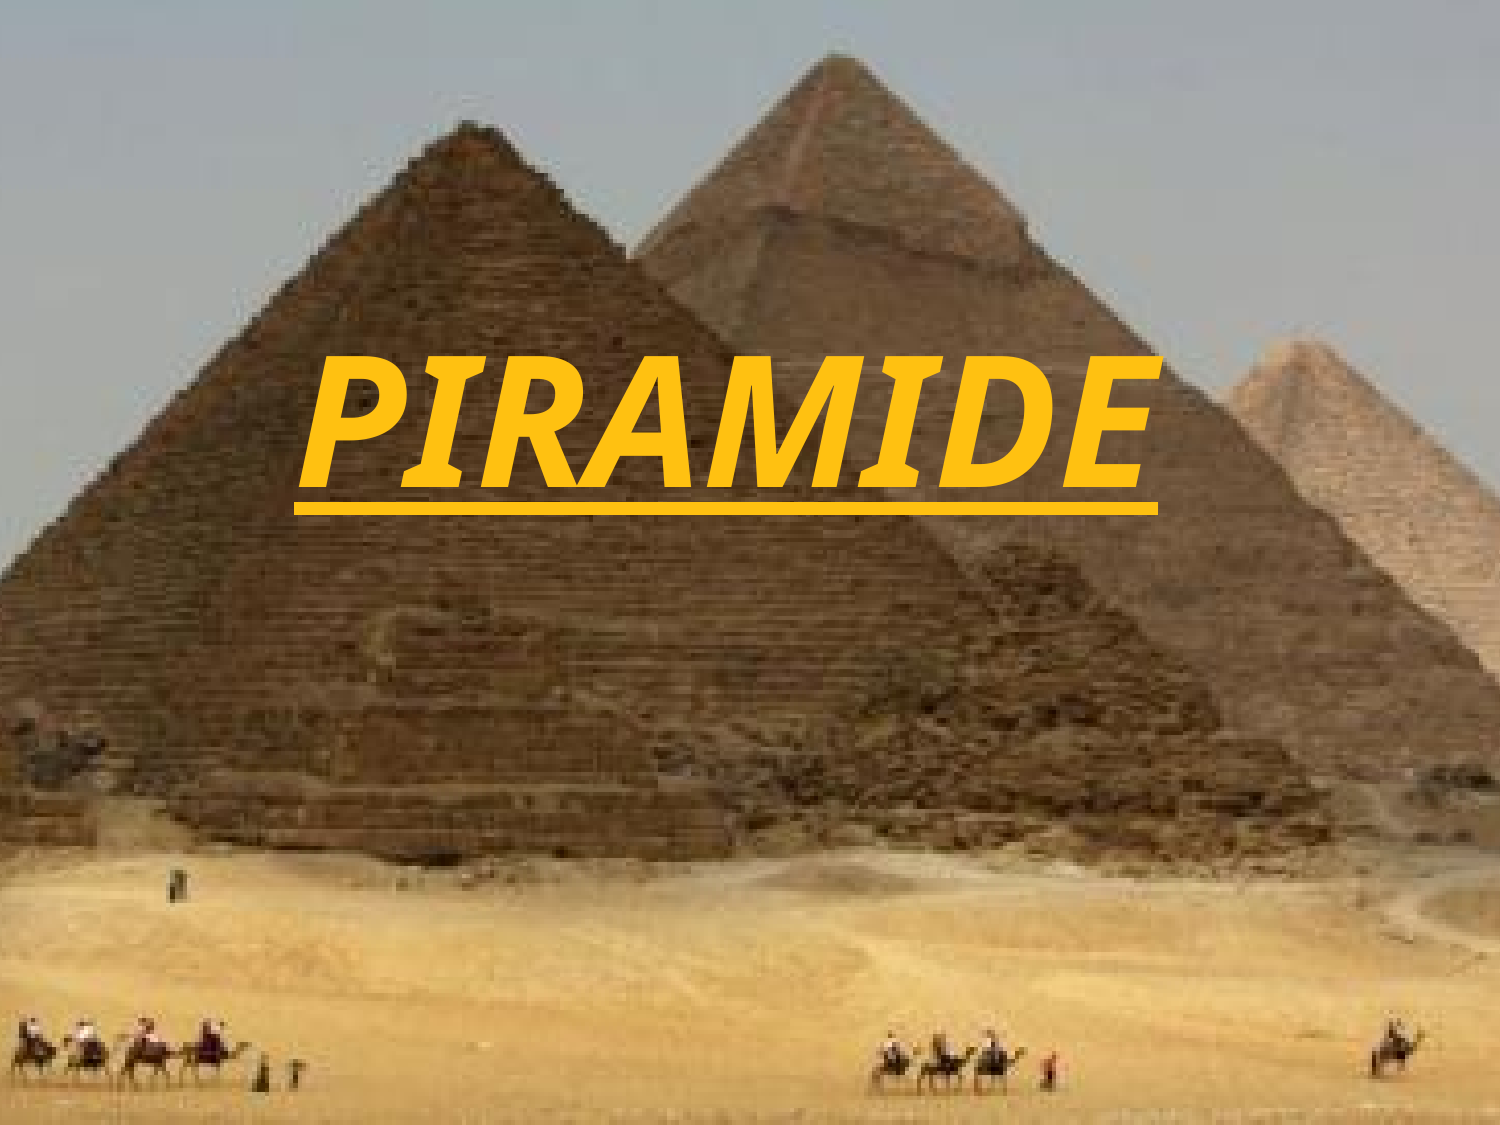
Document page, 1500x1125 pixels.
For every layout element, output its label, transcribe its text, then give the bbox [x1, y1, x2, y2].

title PIRAMIDE [88, 290, 1364, 532]
picture [0, 0, 1500, 1125]
